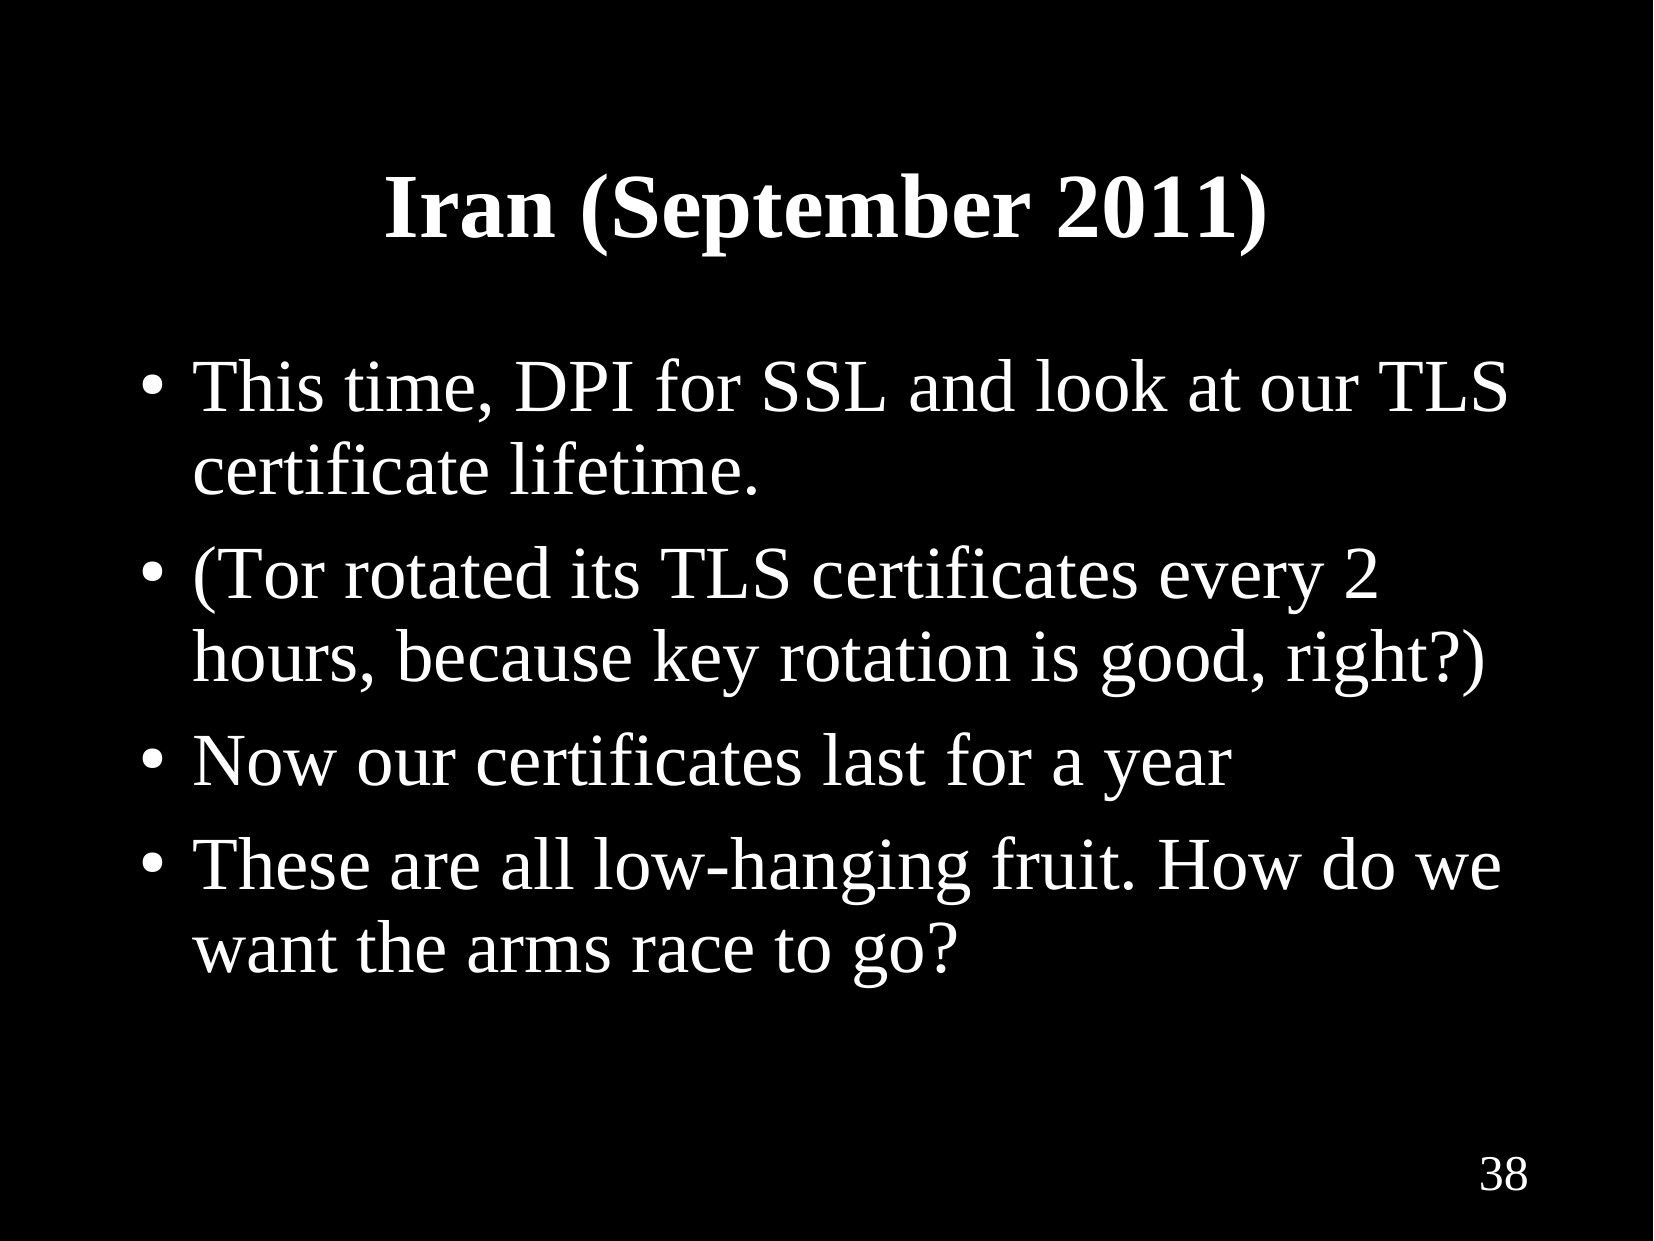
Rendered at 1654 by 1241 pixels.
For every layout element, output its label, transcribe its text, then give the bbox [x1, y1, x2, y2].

list This time, DPI for SSL and look at our TLS certificate lifetime. (Tor rotated its TLS certificates every 2 hours, because key rotation is good, right?) Now our certificates last for a year These are all low-hanging fruit. How do we want the arms race to go? [121, 344, 1534, 1127]
title Iran (September 2011) [121, 102, 1534, 311]
